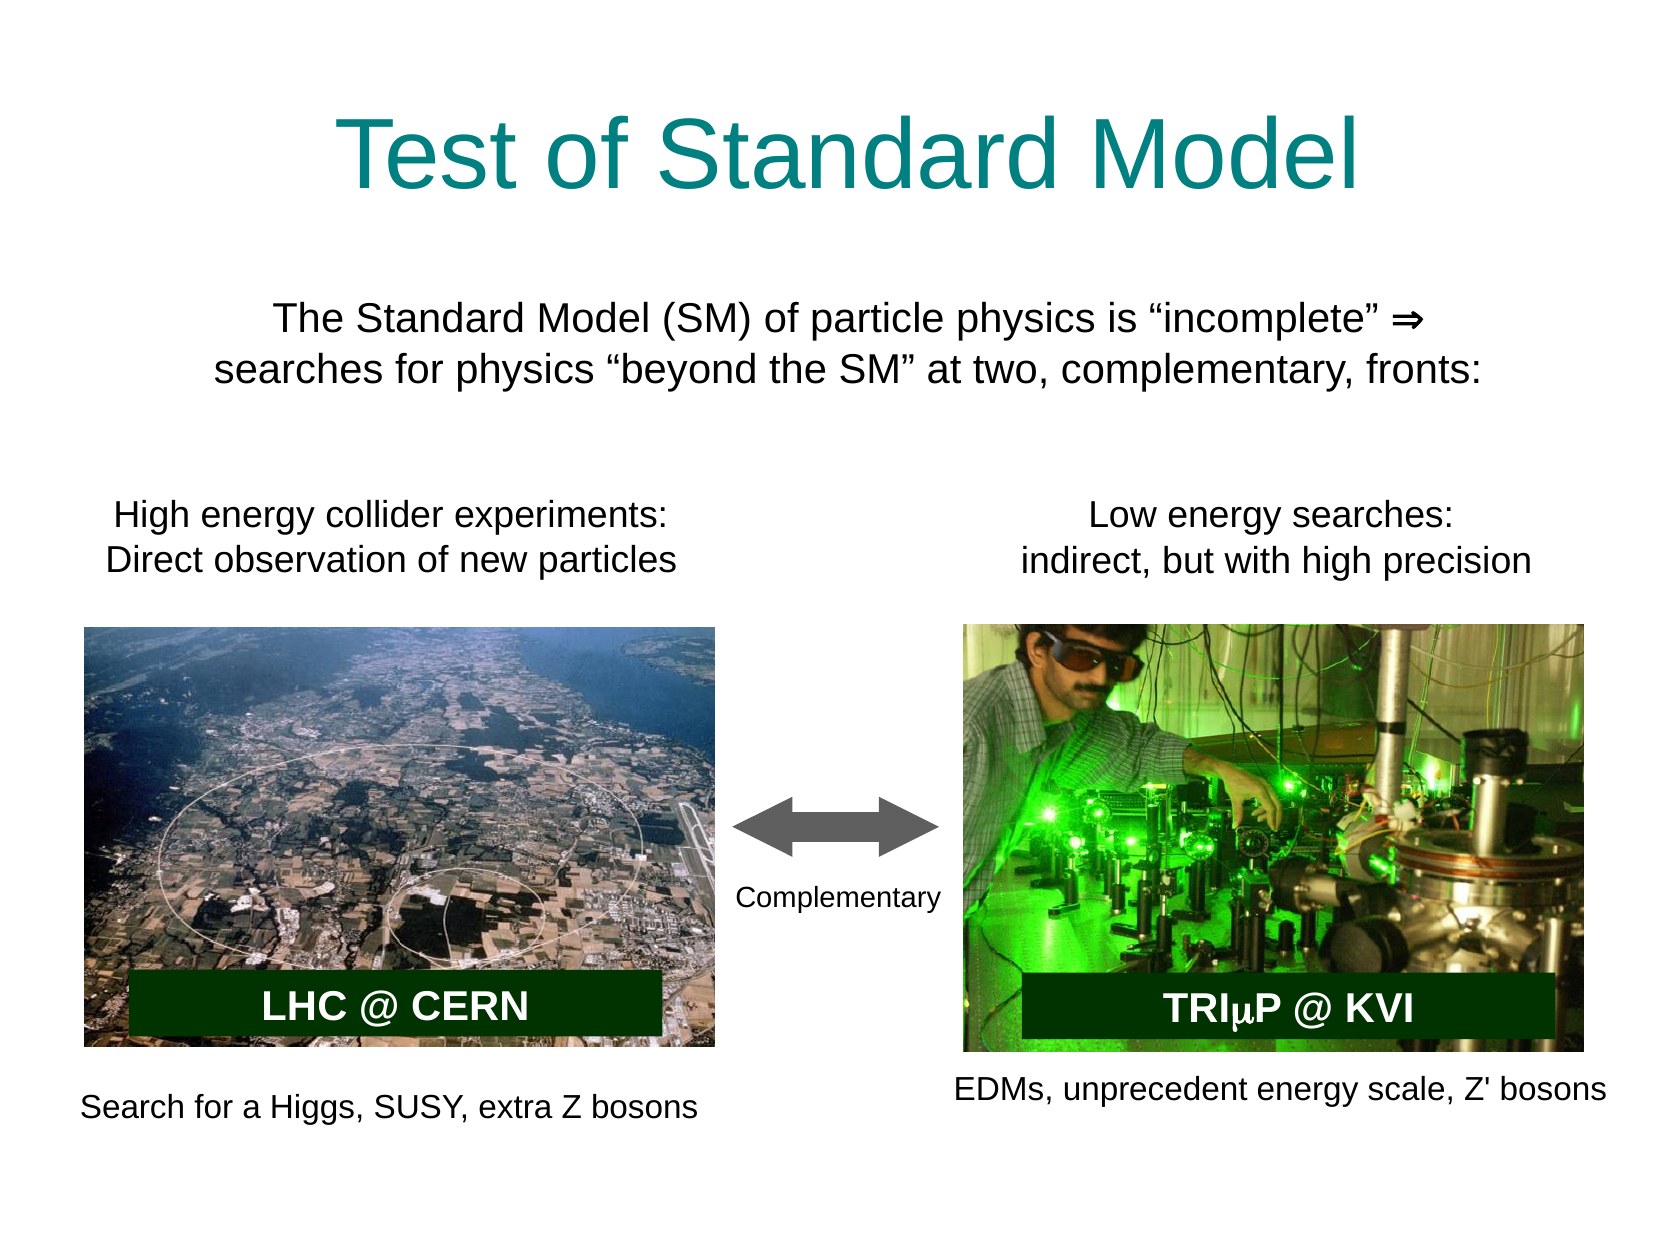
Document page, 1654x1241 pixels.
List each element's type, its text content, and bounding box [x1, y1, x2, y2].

text_box Low energy searches: indirect, but with high precision [969, 481, 1584, 589]
text_box LHC @ CERN [128, 969, 663, 1037]
text_box High energy collider experiments: Direct observation of new particles [71, 482, 721, 589]
text_box The Standard Model (SM) of particle physics is “incomplete”  searches for physics “beyond the SM” at two, complementary, fronts: [134, 281, 1547, 400]
text_box TRIP @ KVI [1021, 972, 1556, 1040]
text_box Complementary [720, 874, 957, 922]
text_box Search for a Higgs, SUSY, extra Z bosons [64, 1080, 745, 1133]
text_box EDMs, unprecedent energy scale, Z' bosons [938, 1062, 1654, 1116]
picture [963, 624, 1584, 1052]
title Test of Standard Model [112, 59, 1583, 250]
picture [84, 627, 715, 1047]
